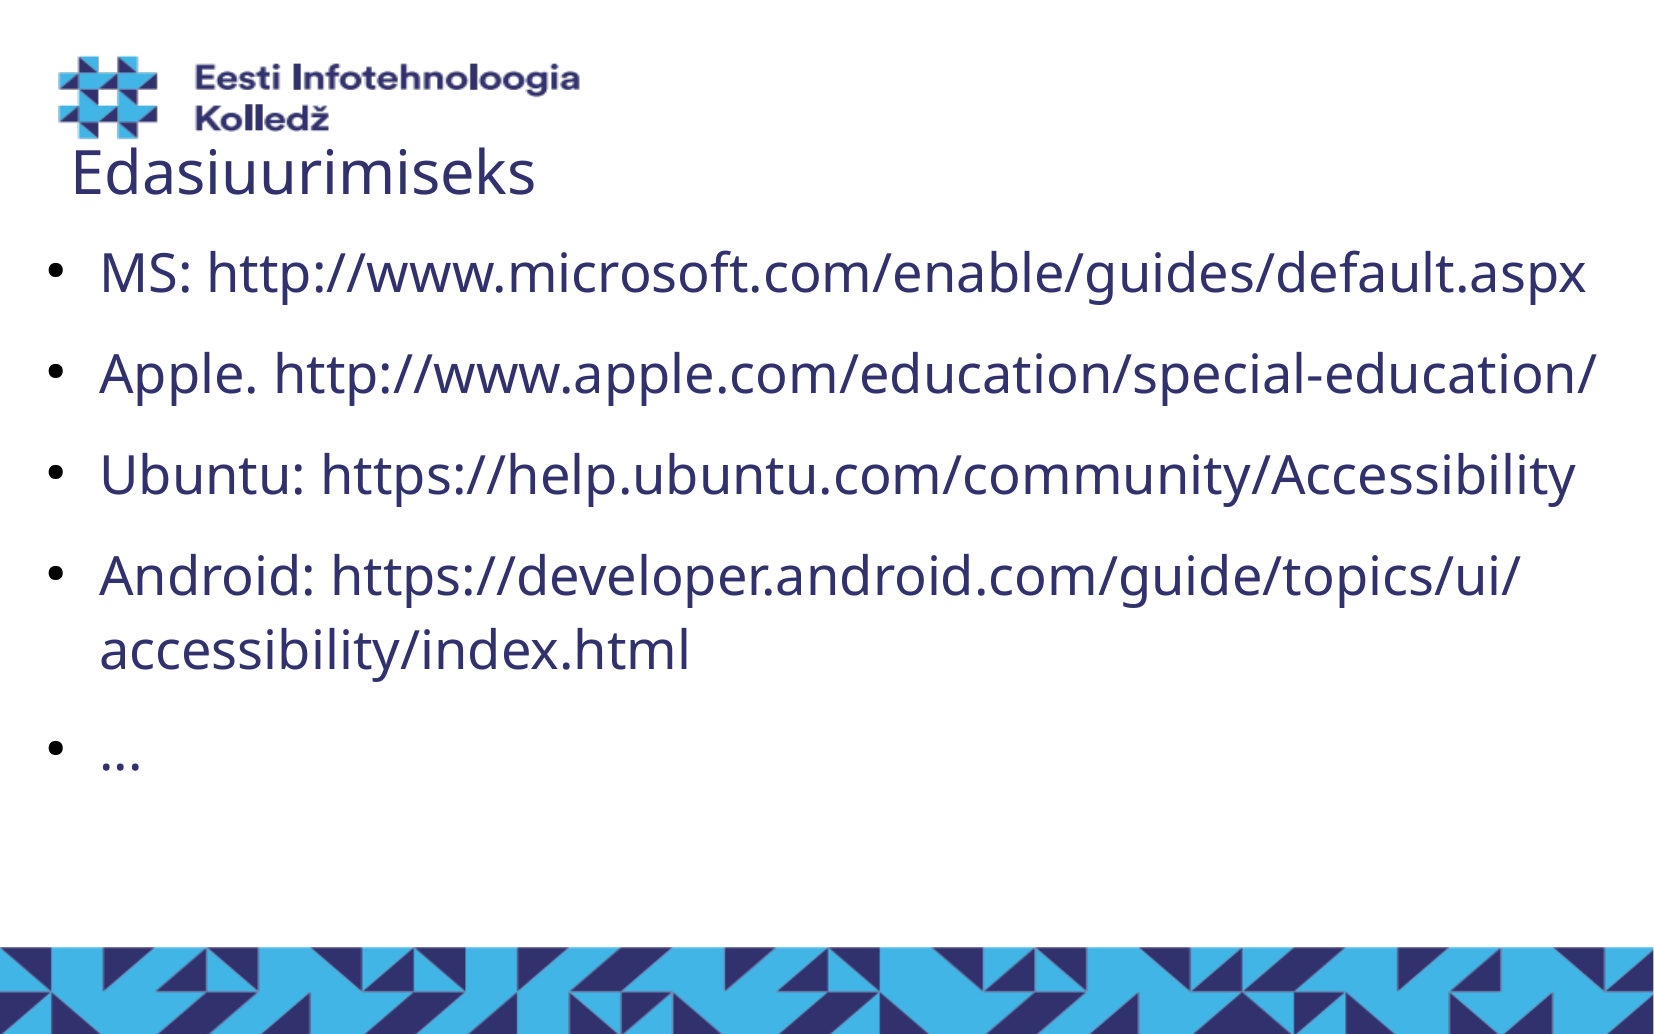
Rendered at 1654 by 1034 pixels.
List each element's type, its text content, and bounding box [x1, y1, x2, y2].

list MS: http://www.microsoft.com/enable/guides/default.aspx Apple. http://www.apple.com/education/special-education/ Ubuntu: https://help.ubuntu.com/community/Accessibility Android: https://developer.android.com/guide/topics/ui/ accessibility/index.html ... [28, 234, 1654, 1034]
title Edasiuurimiseks [70, 85, 1207, 234]
